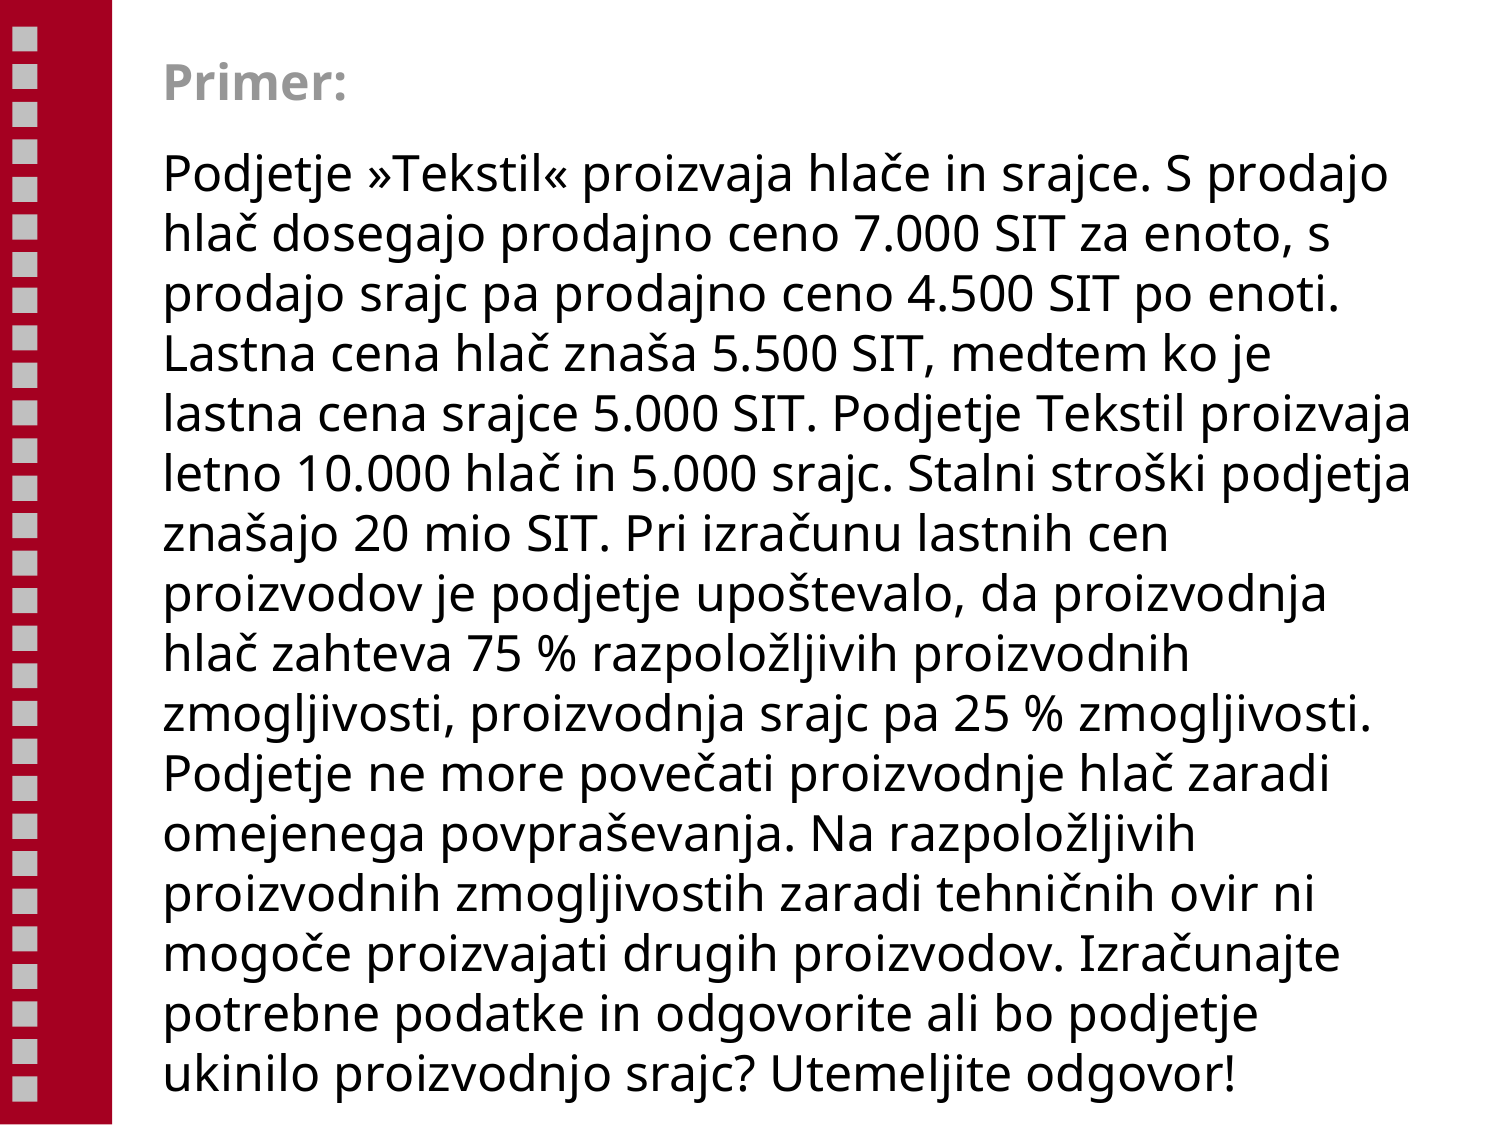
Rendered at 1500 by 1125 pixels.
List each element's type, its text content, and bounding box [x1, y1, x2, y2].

text_box Primer: Podjetje »Tekstil« proizvaja hlače in srajce. S prodajo hlač dosegajo prodajno ceno 7.000 SIT za enoto, s prodajo srajc pa prodajno ceno 4.500 SIT po enoti. Lastna cena hlač znaša 5.500 SIT, medtem ko je lastna cena srajce 5.000 SIT. Podjetje Tekstil proizvaja letno 10.000 hlač in 5.000 srajc. Stalni stroški podjetja znašajo 20 mio SIT. Pri izračunu lastnih cen proizvodov je podjetje upoštevalo, da proizvodnja hlač zahteva 75 % razpoložljivih proizvodnih zmogljivosti, proizvodnja srajc pa 25 % zmogljivosti. Podjetje ne more povečati proizvodnje hlač zaradi omejenega povpraševanja. Na razpoložljivih proizvodnih zmogljivostih zaradi tehničnih ovir ni mogoče proizvajati drugih proizvodov. Izračunajte potrebne podatke in odgovorite ali bo podjetje ukinilo proizvodnjo srajc? Utemeljite odgovor! [147, 42, 1436, 1110]
